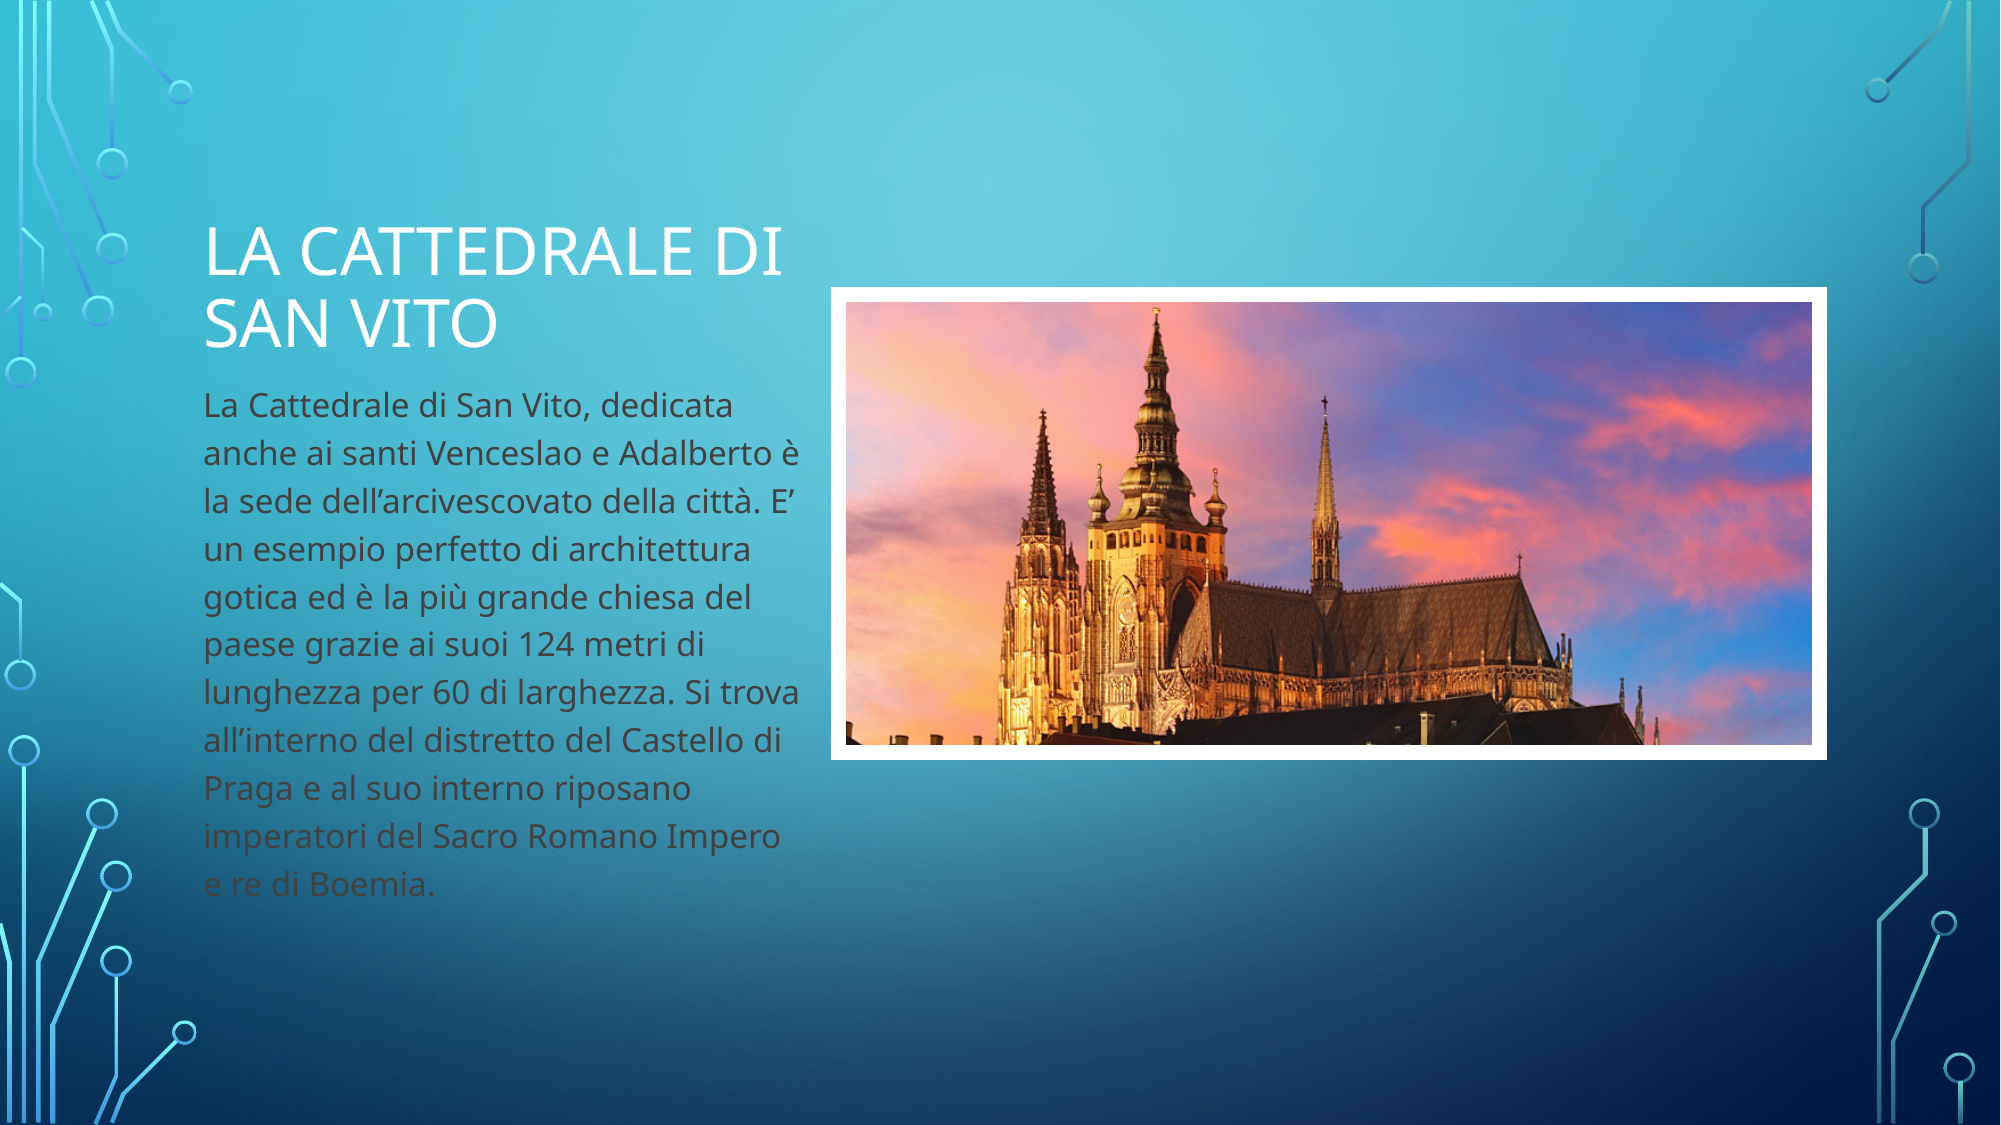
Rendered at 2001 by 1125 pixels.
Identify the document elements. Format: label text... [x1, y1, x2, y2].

title La cattedrale di san vito [188, 99, 821, 369]
picture [845, 301, 1813, 746]
list La Cattedrale di San Vito, dedicata anche ai santi Venceslao e Adalberto è la sede dell’arcivescovato della città. E’ un esempio perfetto di architettura gotica ed è la più grande chiesa del paese grazie ai suoi 124 metri di lunghezza per 60 di larghezza. Si trova all’interno del distretto del Castello di Praga e al suo interno riposano imperatori del Sacro Romano Impero e re di Boemia. [188, 369, 821, 951]
